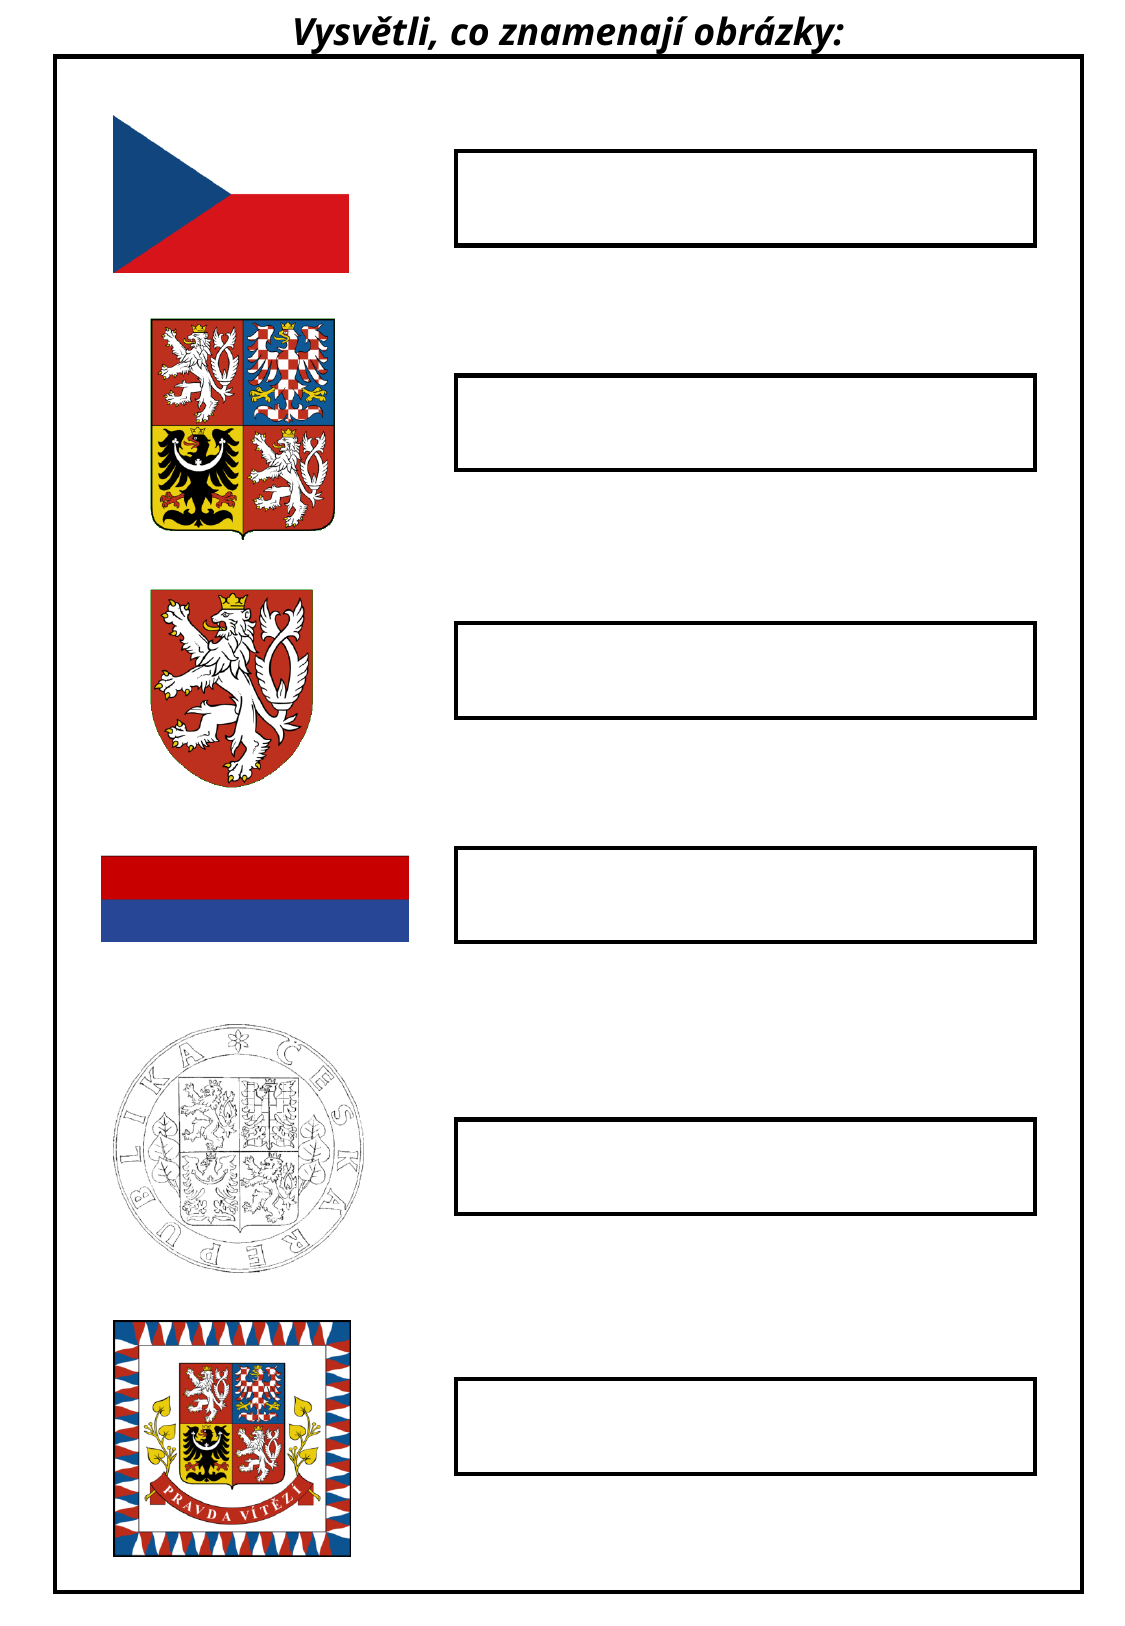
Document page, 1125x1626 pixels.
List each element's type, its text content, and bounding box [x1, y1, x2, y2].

picture [113, 1320, 351, 1557]
text_box [456, 847, 1035, 943]
text_box [456, 151, 1035, 246]
picture [101, 812, 409, 942]
picture [113, 1024, 364, 1273]
text_box [456, 1379, 1035, 1474]
text_box [456, 623, 1035, 718]
picture [113, 115, 349, 273]
text_box Vysvětli, co znamenají obrázky: [277, 0, 860, 61]
picture [148, 587, 315, 790]
text_box [456, 375, 1035, 471]
picture [148, 316, 339, 541]
text_box [456, 1119, 1035, 1214]
